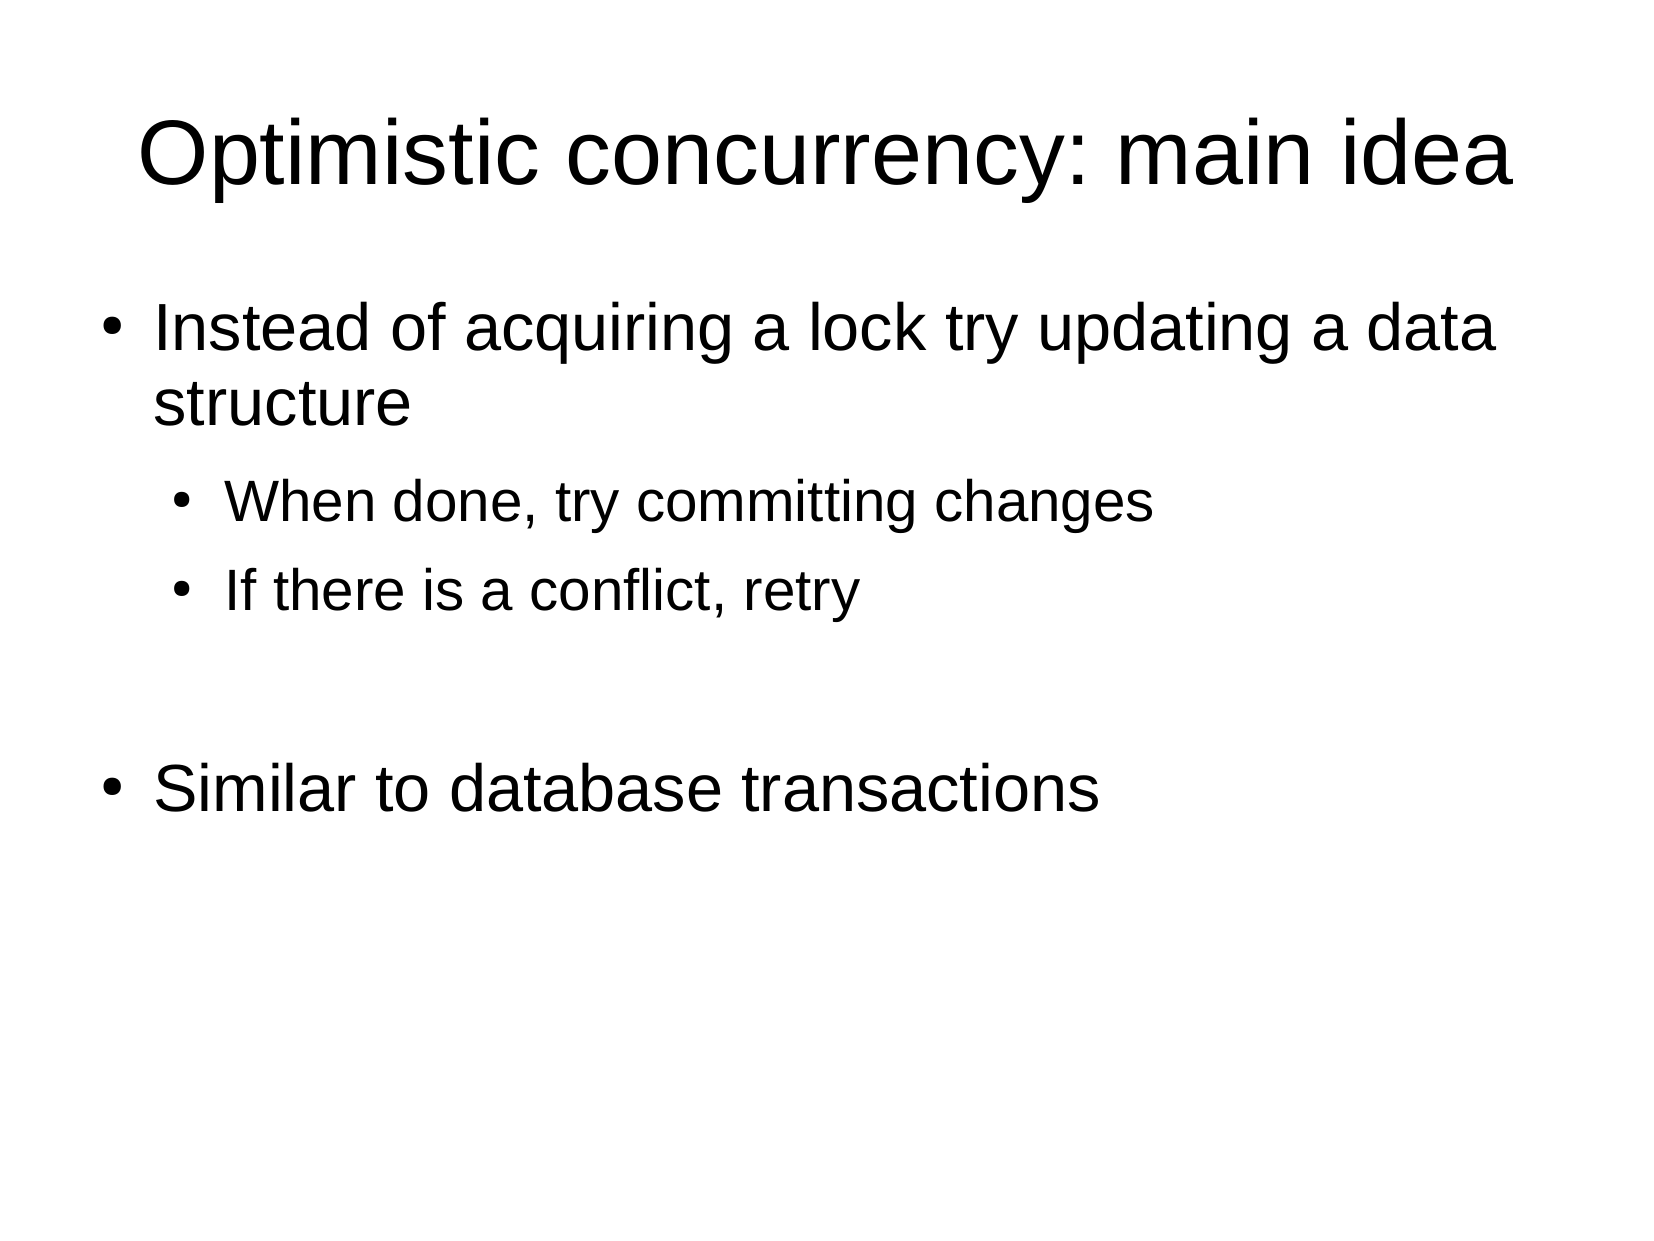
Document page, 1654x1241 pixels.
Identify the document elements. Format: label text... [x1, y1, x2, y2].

list Instead of acquiring a lock try updating a data structure When done, try committing changes If there is a conflict, retry Similar to database transactions [82, 290, 1571, 1010]
title Optimistic concurrency: main idea [82, 49, 1571, 257]
